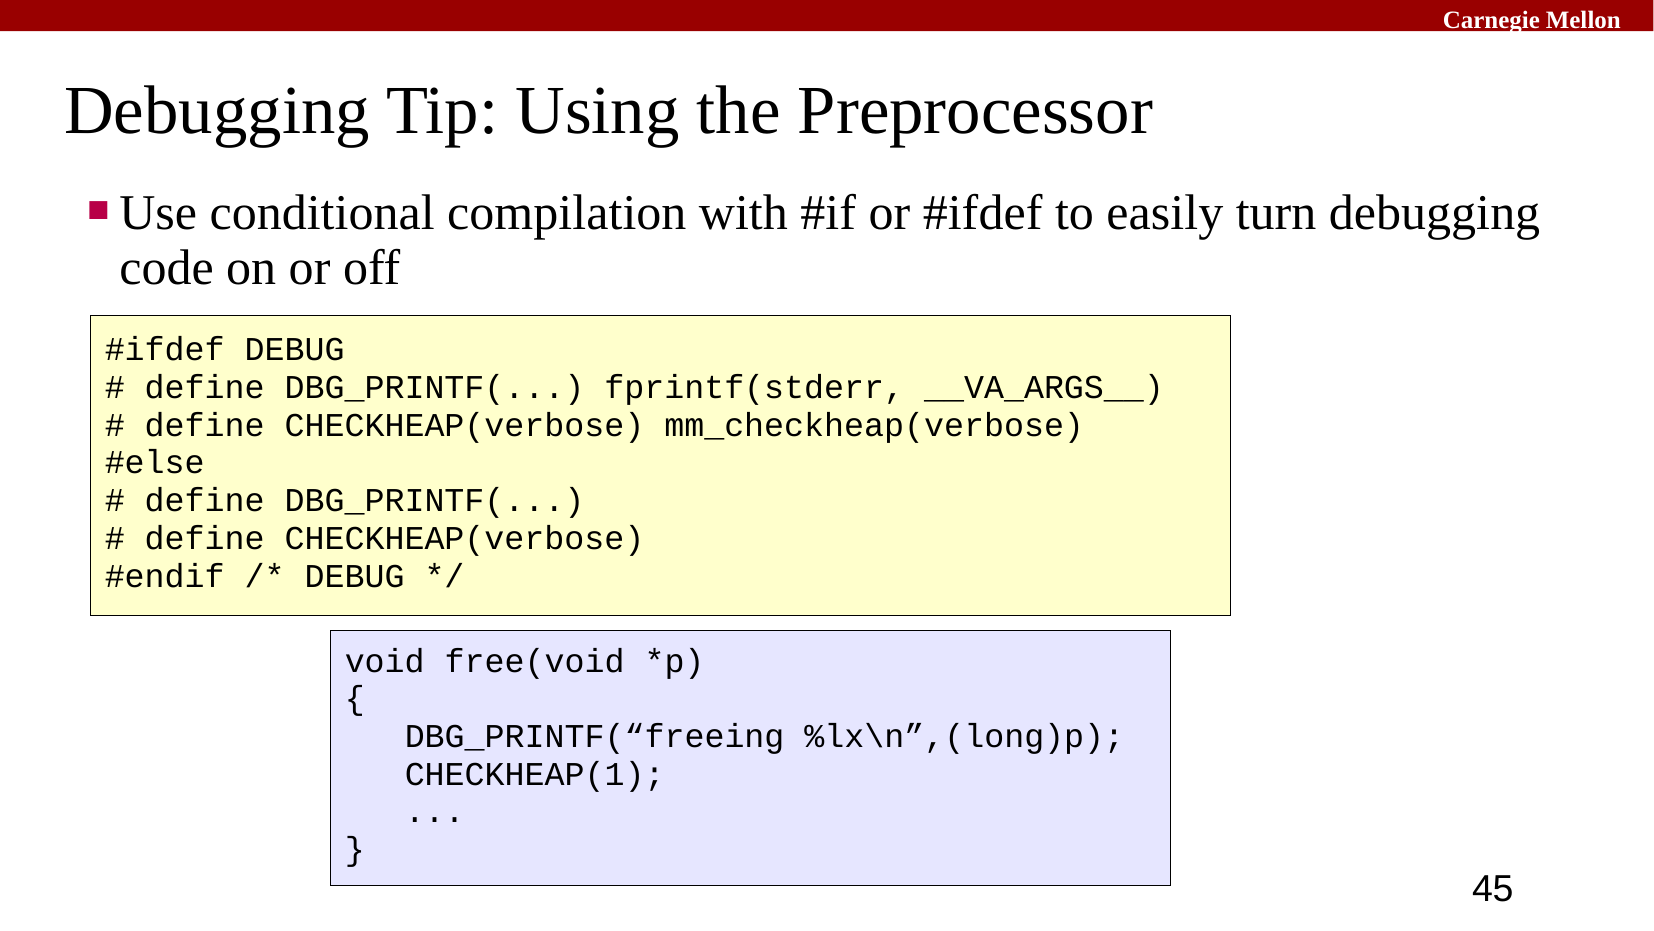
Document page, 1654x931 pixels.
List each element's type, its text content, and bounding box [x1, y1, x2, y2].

title Debugging Tip: Using the Preprocessor [64, 58, 1576, 163]
text_box #ifdef DEBUG # define DBG_PRINTF(...) fprintf(stderr, __VA_ARGS__) # define CHECKHEAP(verbose) mm_checkheap(verbose) #else # define DBG_PRINTF(...) # define CHECKHEAP(verbose) #endif /* DEBUG */ [90, 315, 1231, 616]
text_box void free(void *p) { DBG_PRINTF(“freeing %lx\n”,(long)p); CHECKHEAP(1); ... } [330, 630, 1171, 886]
list Use conditional compilation with #if or #ifdef to easily turn debugging code on or off [71, 184, 1576, 859]
